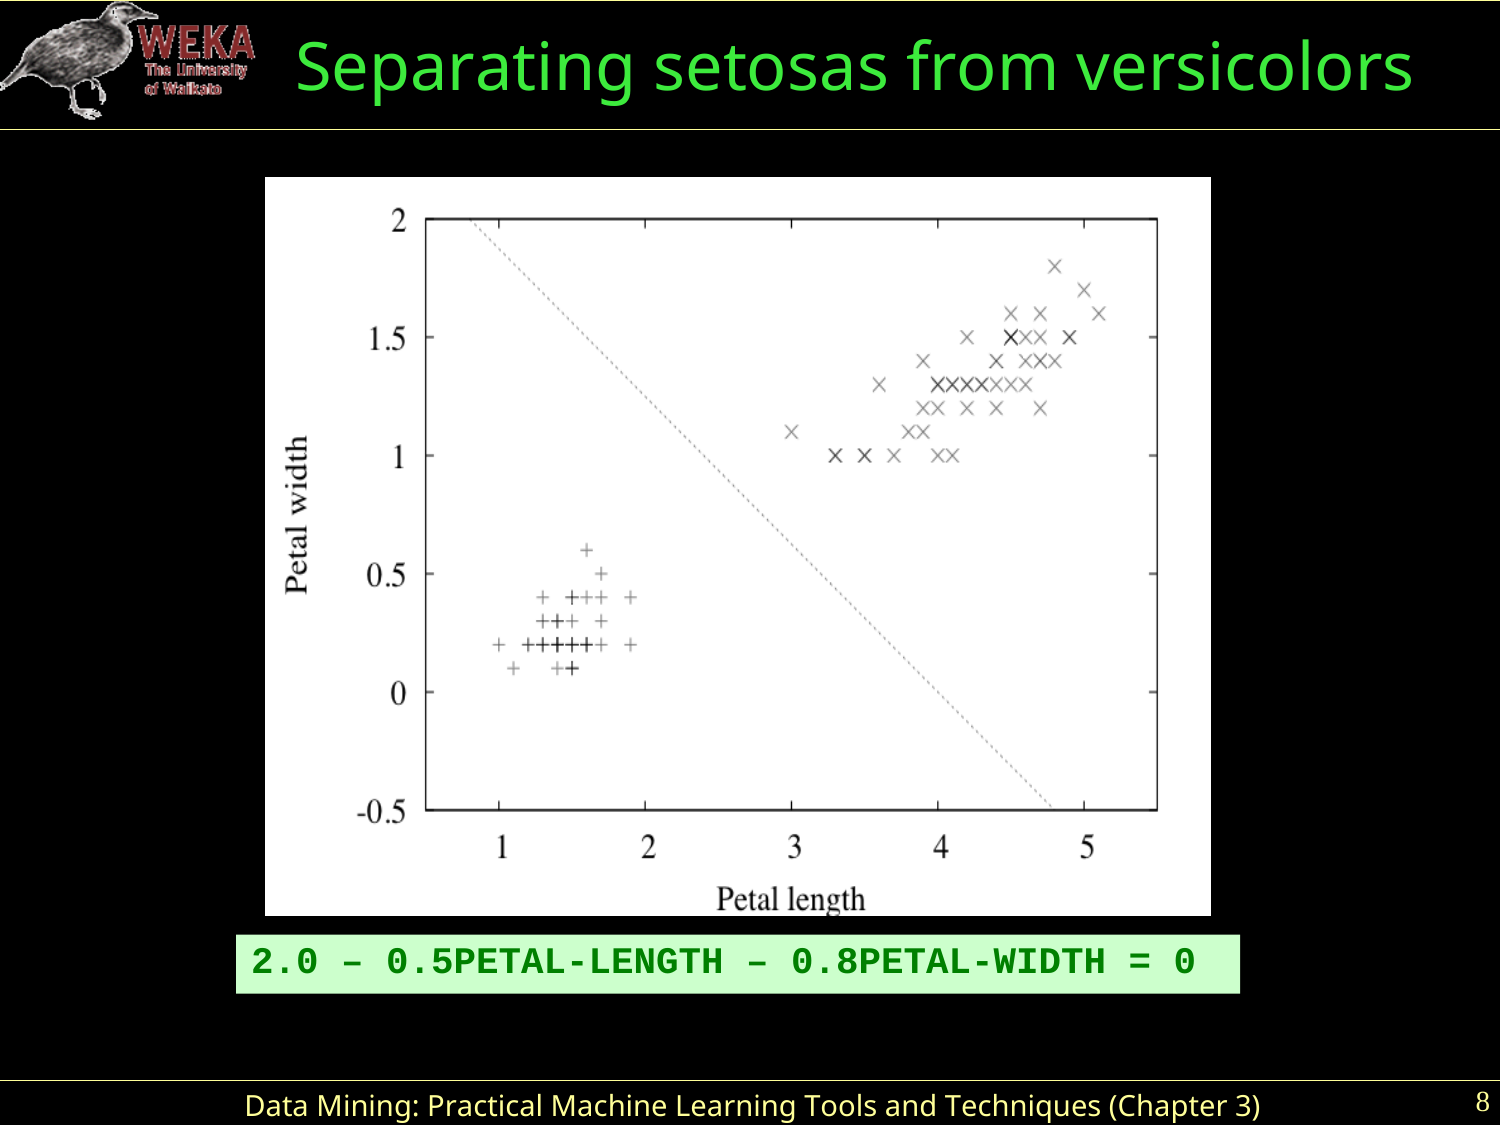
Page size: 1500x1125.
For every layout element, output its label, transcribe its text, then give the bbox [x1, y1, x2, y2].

title Separating setosas from versicolors [295, 0, 1500, 159]
picture [0, 1, 266, 129]
text_box 2.0 – 0.5PETAL-LENGTH – 0.8PETAL-WIDTH = 0 [236, 934, 1241, 994]
picture [265, 177, 1211, 916]
